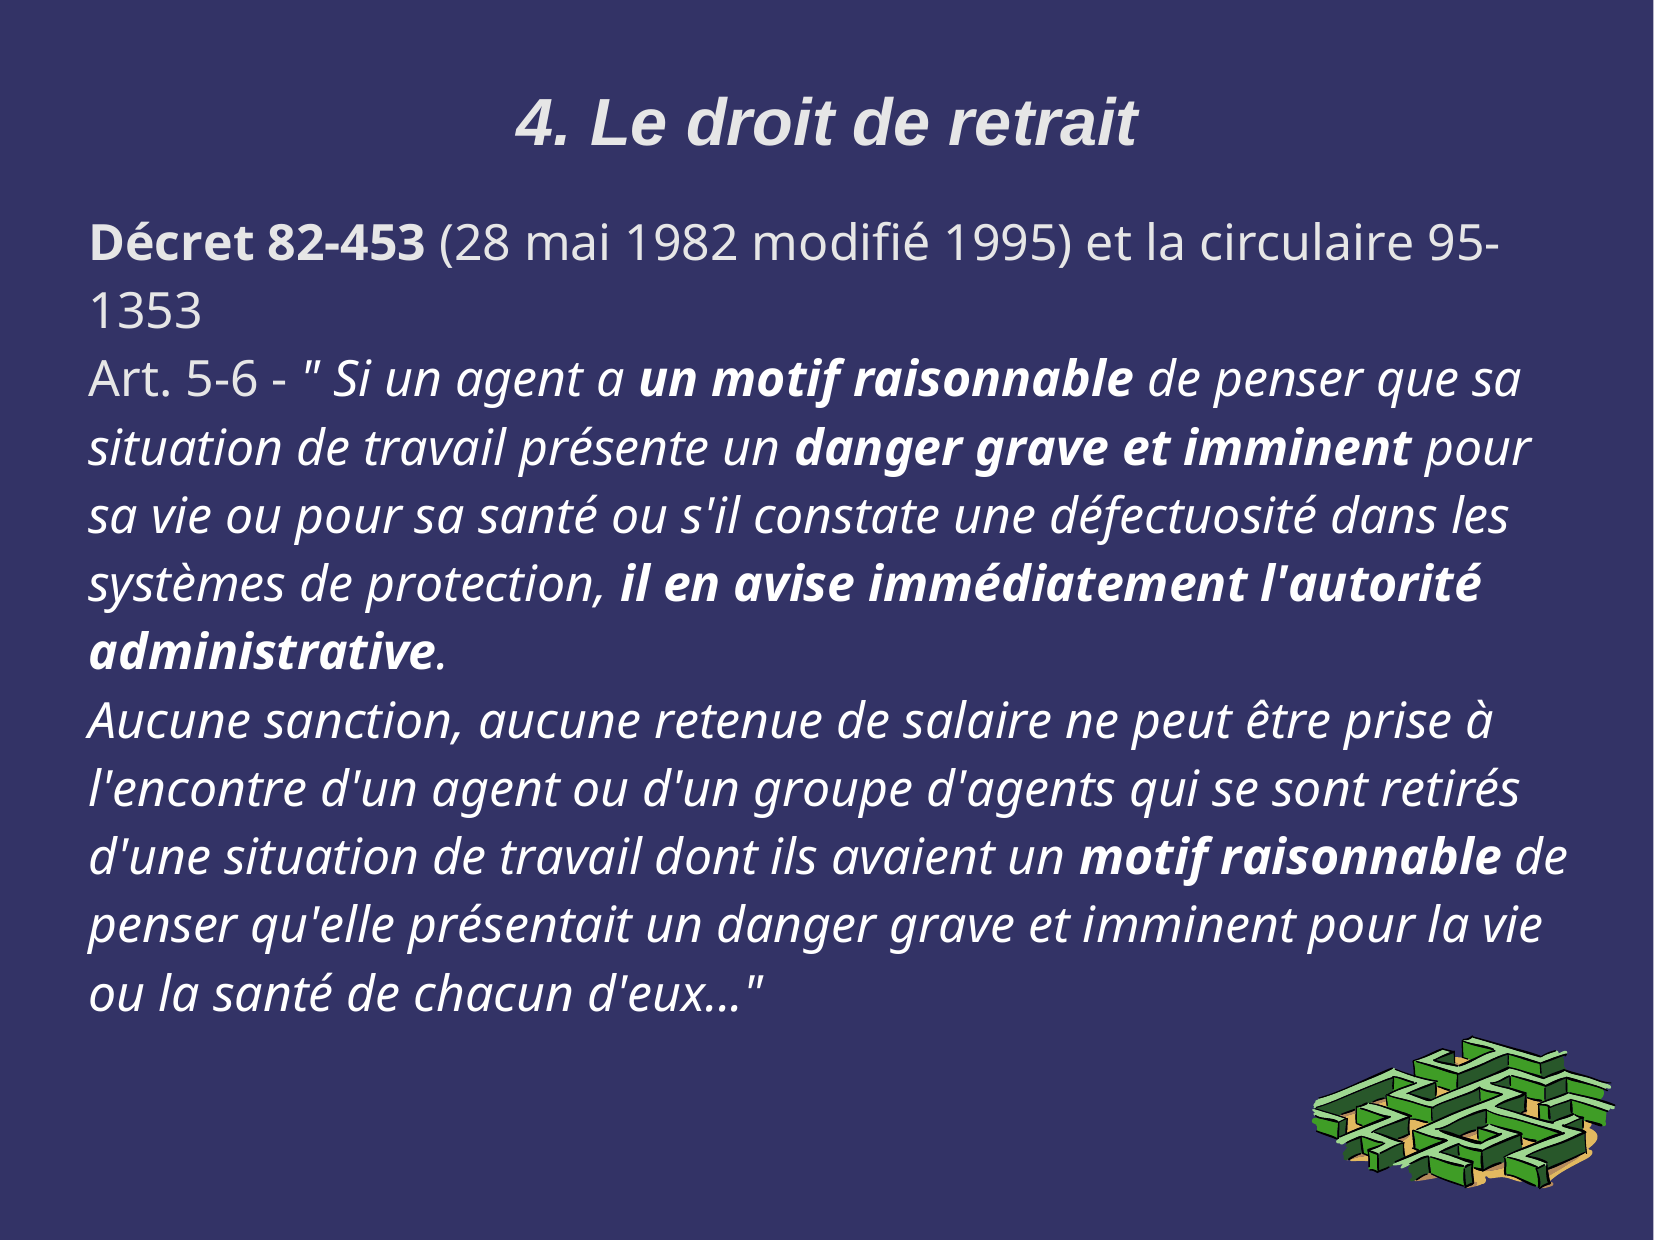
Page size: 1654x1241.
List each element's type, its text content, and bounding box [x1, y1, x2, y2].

list Décret 82-453 (28 mai 1982 modifié 1995) et la circulaire 95-1353 Art. 5-6 - " Si un agent a un motif raisonnable de penser que sa situation de travail présente un danger grave et imminent pour sa vie ou pour sa santé ou s'il constate une défectuosité dans les systèmes de protection, il en avise immédiatement l'autorité administrative. Aucune sanction, aucune retenue de salaire ne peut être prise à l'encontre d'un agent ou d'un groupe d'agents qui se sont retirés d'une situation de travail dont ils avaient un motif raisonnable de penser qu'elle présentait un danger grave et imminent pour la vie ou la santé de chacun d'eux..." [88, 206, 1595, 1126]
title 4. Le droit de retrait [121, 26, 1534, 206]
